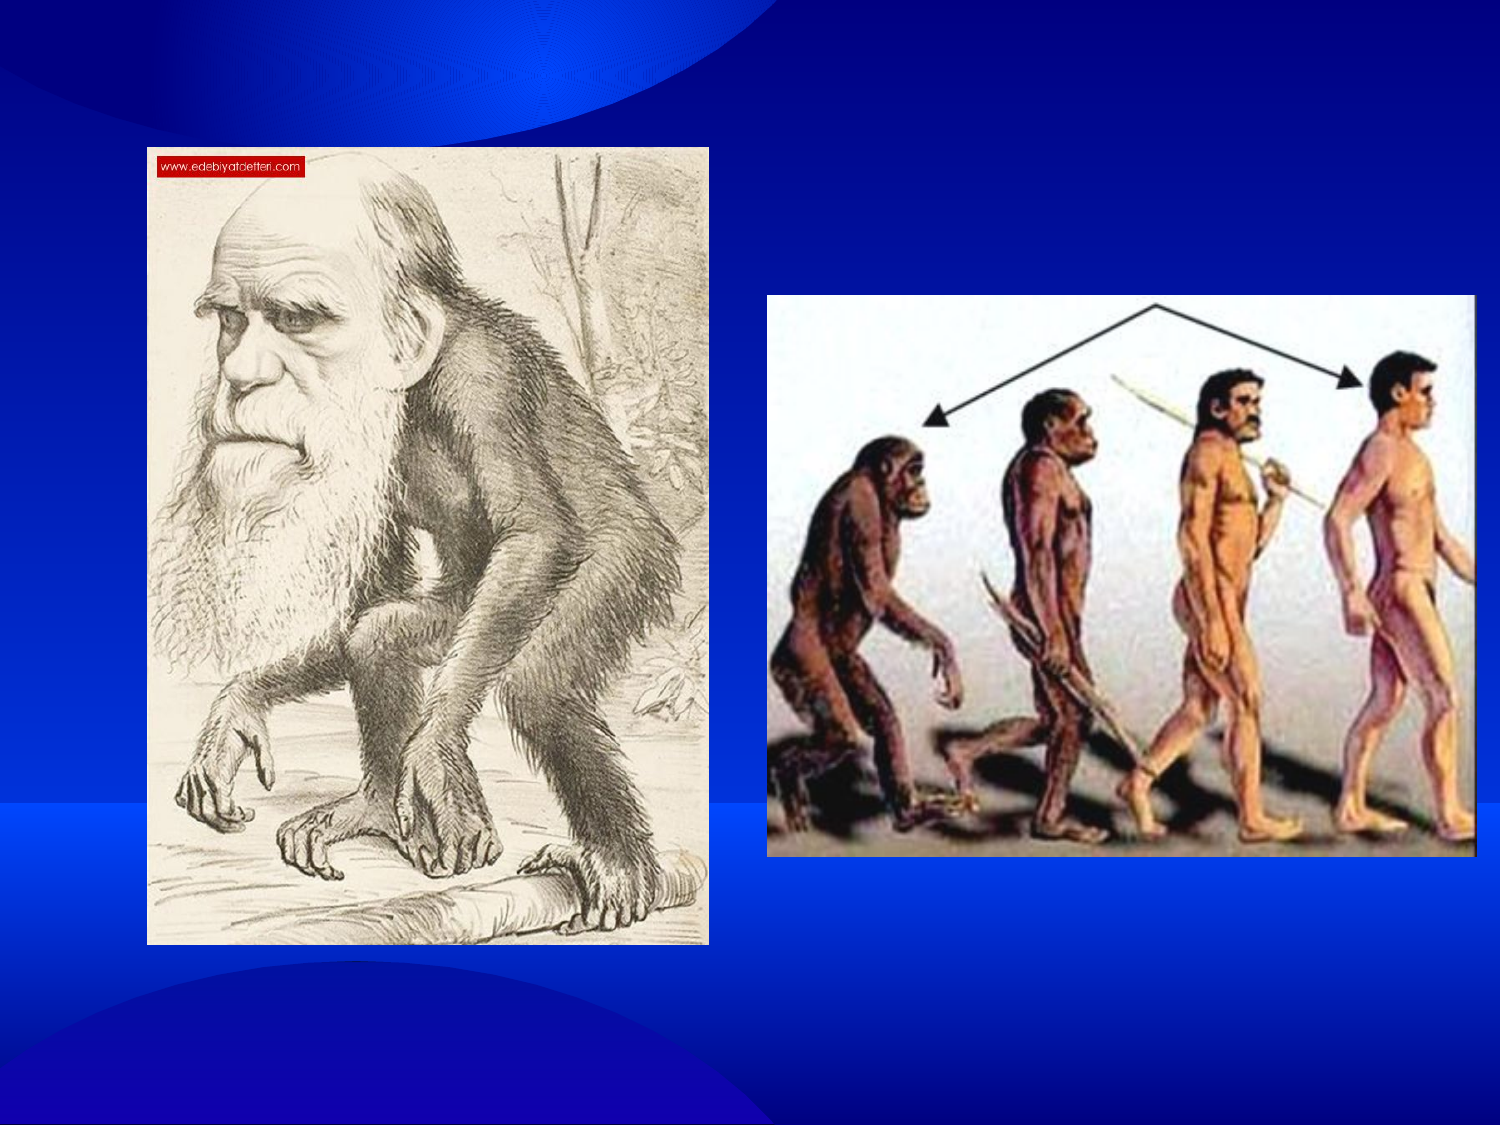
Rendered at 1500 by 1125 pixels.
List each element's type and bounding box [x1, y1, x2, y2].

picture [767, 295, 1477, 857]
picture [147, 147, 709, 945]
